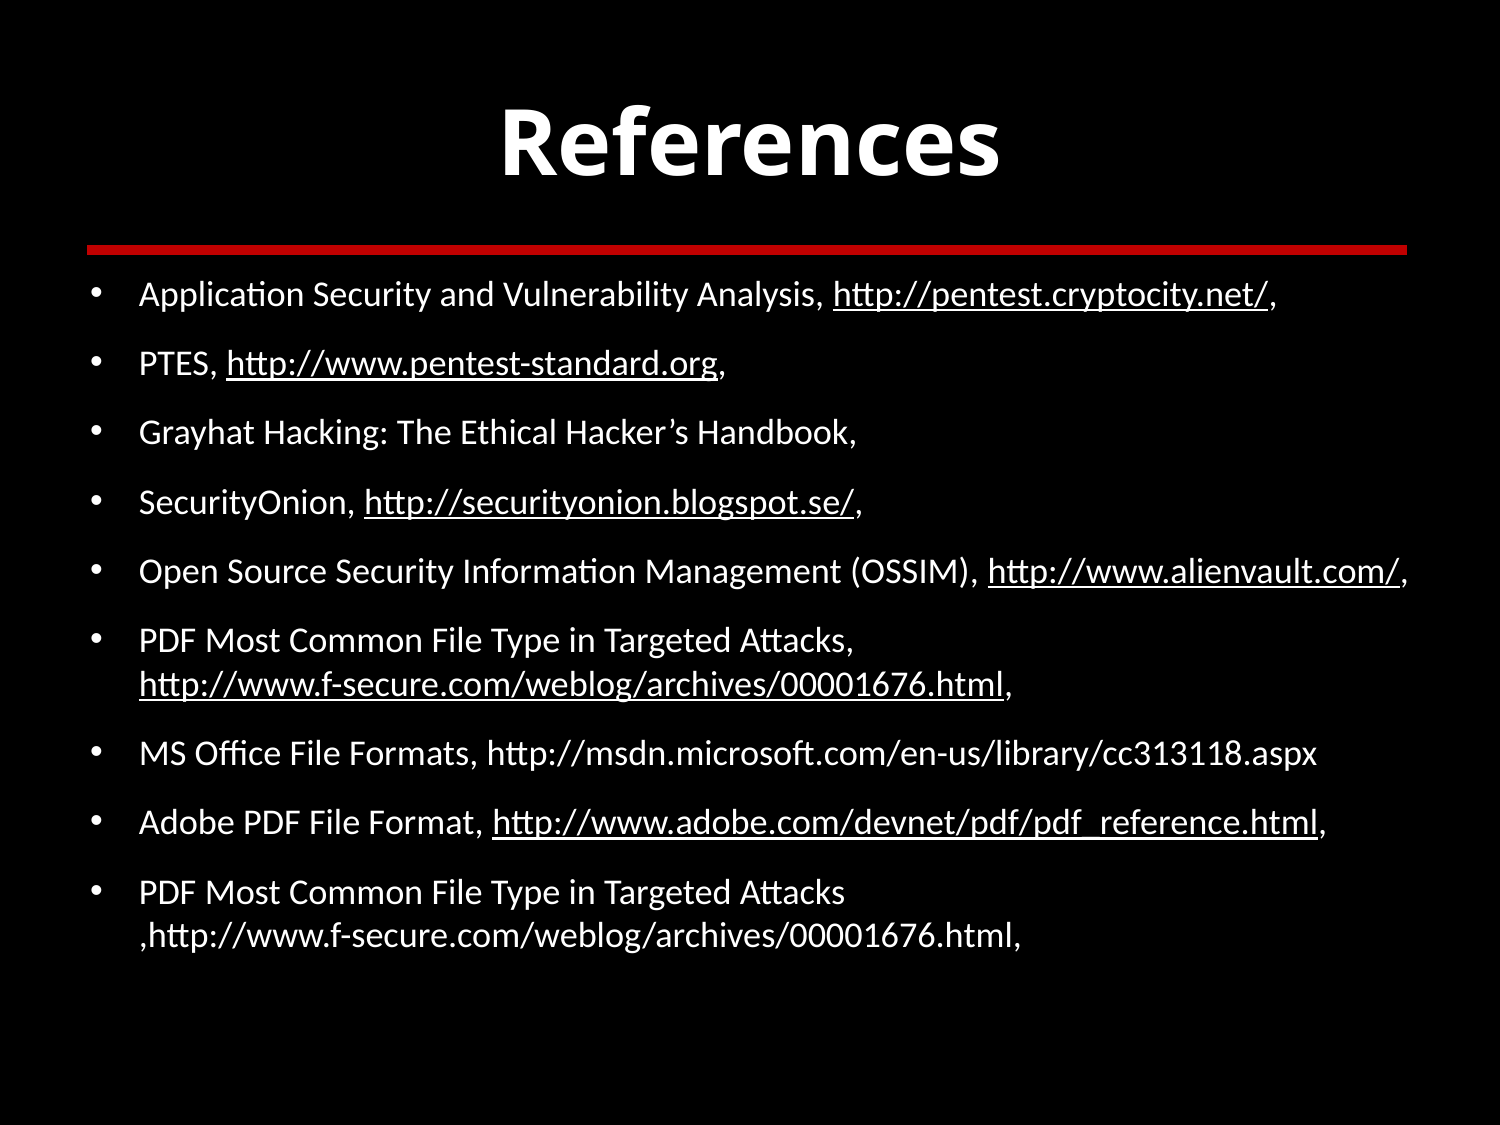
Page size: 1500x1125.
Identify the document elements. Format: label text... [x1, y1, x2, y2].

title References [75, 45, 1425, 233]
list Application Security and Vulnerability Analysis, http://pentest.cryptocity.net/, PTES, http://www.pentest-standard.org, Grayhat Hacking: The Ethical Hacker’s Handbook, SecurityOnion, http://securityonion.blogspot.se/, Open Source Security Information Management (OSSIM), http://www.alienvault.com/, PDF Most Common File Type in Targeted Attacks, http://www.f-secure.com/weblog/archives/00001676.html, MS Office File Formats, http://msdn.microsoft.com/en-us/library/cc313118.aspx Adobe PDF File Format, http://www.adobe.com/devnet/pdf/pdf_reference.html, PDF Most Common File Type in Targeted Attacks ,http://www.f-secure.com/weblog/archives/00001676.html, [75, 262, 1425, 1005]
